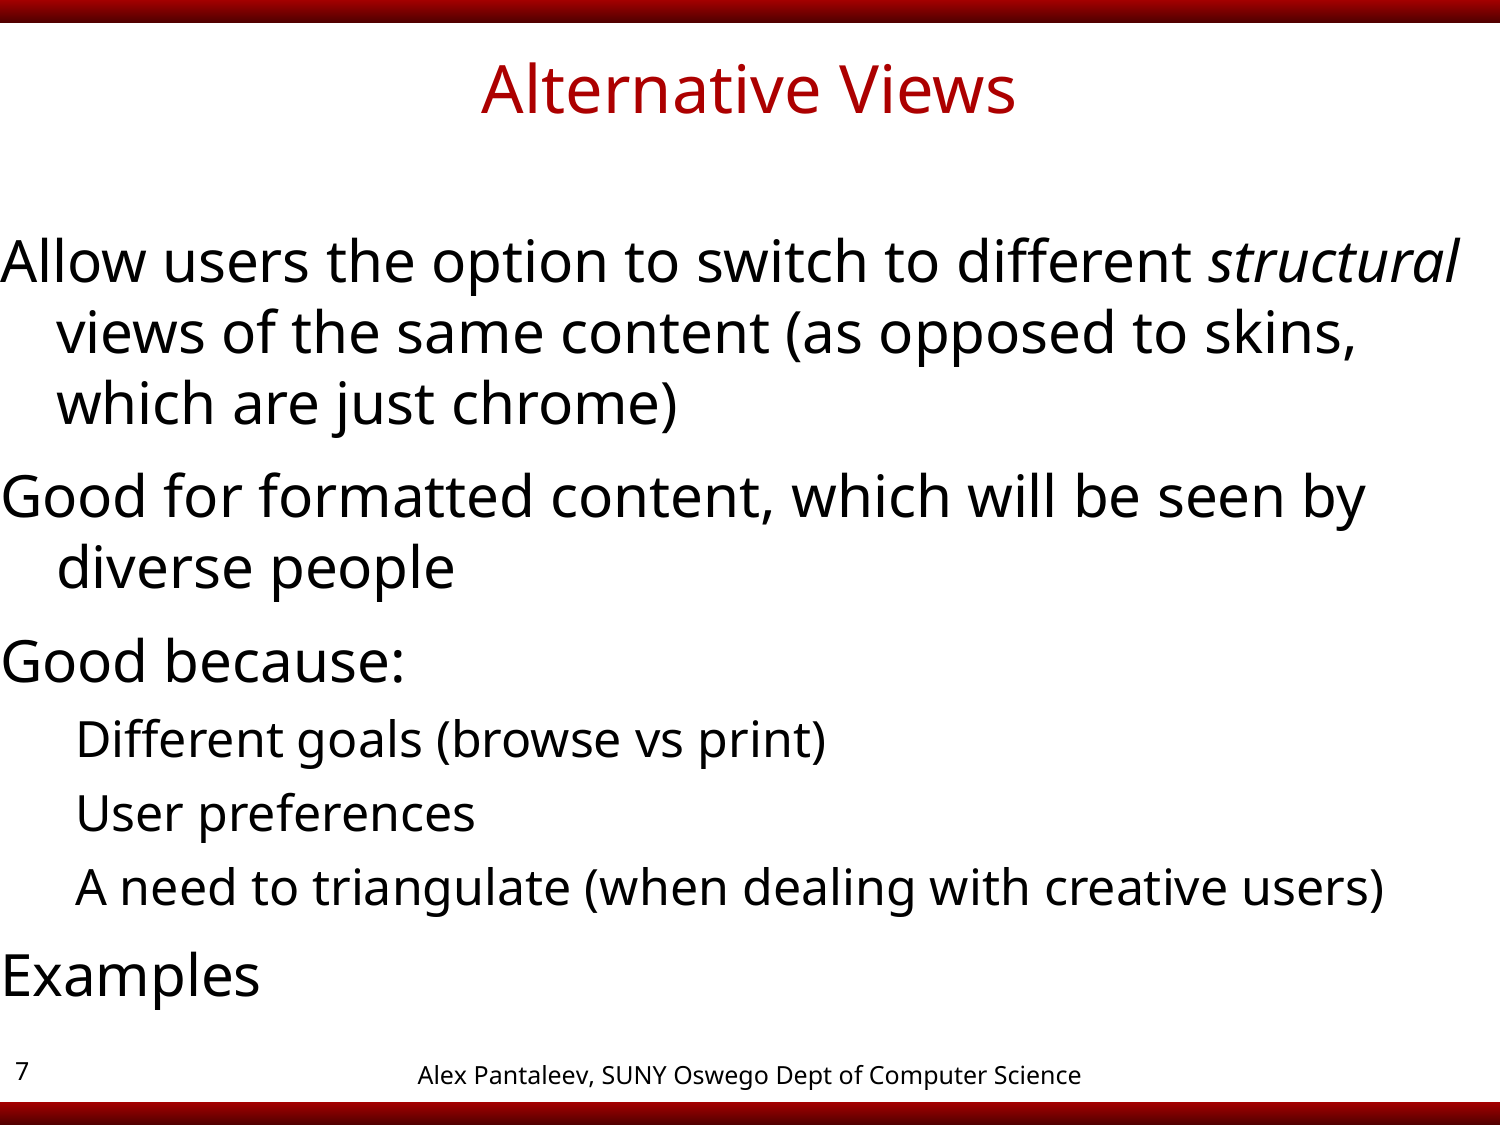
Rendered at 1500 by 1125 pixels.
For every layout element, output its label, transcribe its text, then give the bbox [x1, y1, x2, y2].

list Allow users the option to switch to different structural views of the same content (as opposed to skins, which are just chrome) Good for formatted content, which will be seen by diverse people Good because: Different goals (browse vs print) User preferences A need to triangulate (when dealing with creative users) Examples [0, 224, 1476, 1063]
title Alternative Views [0, 24, 1500, 150]
